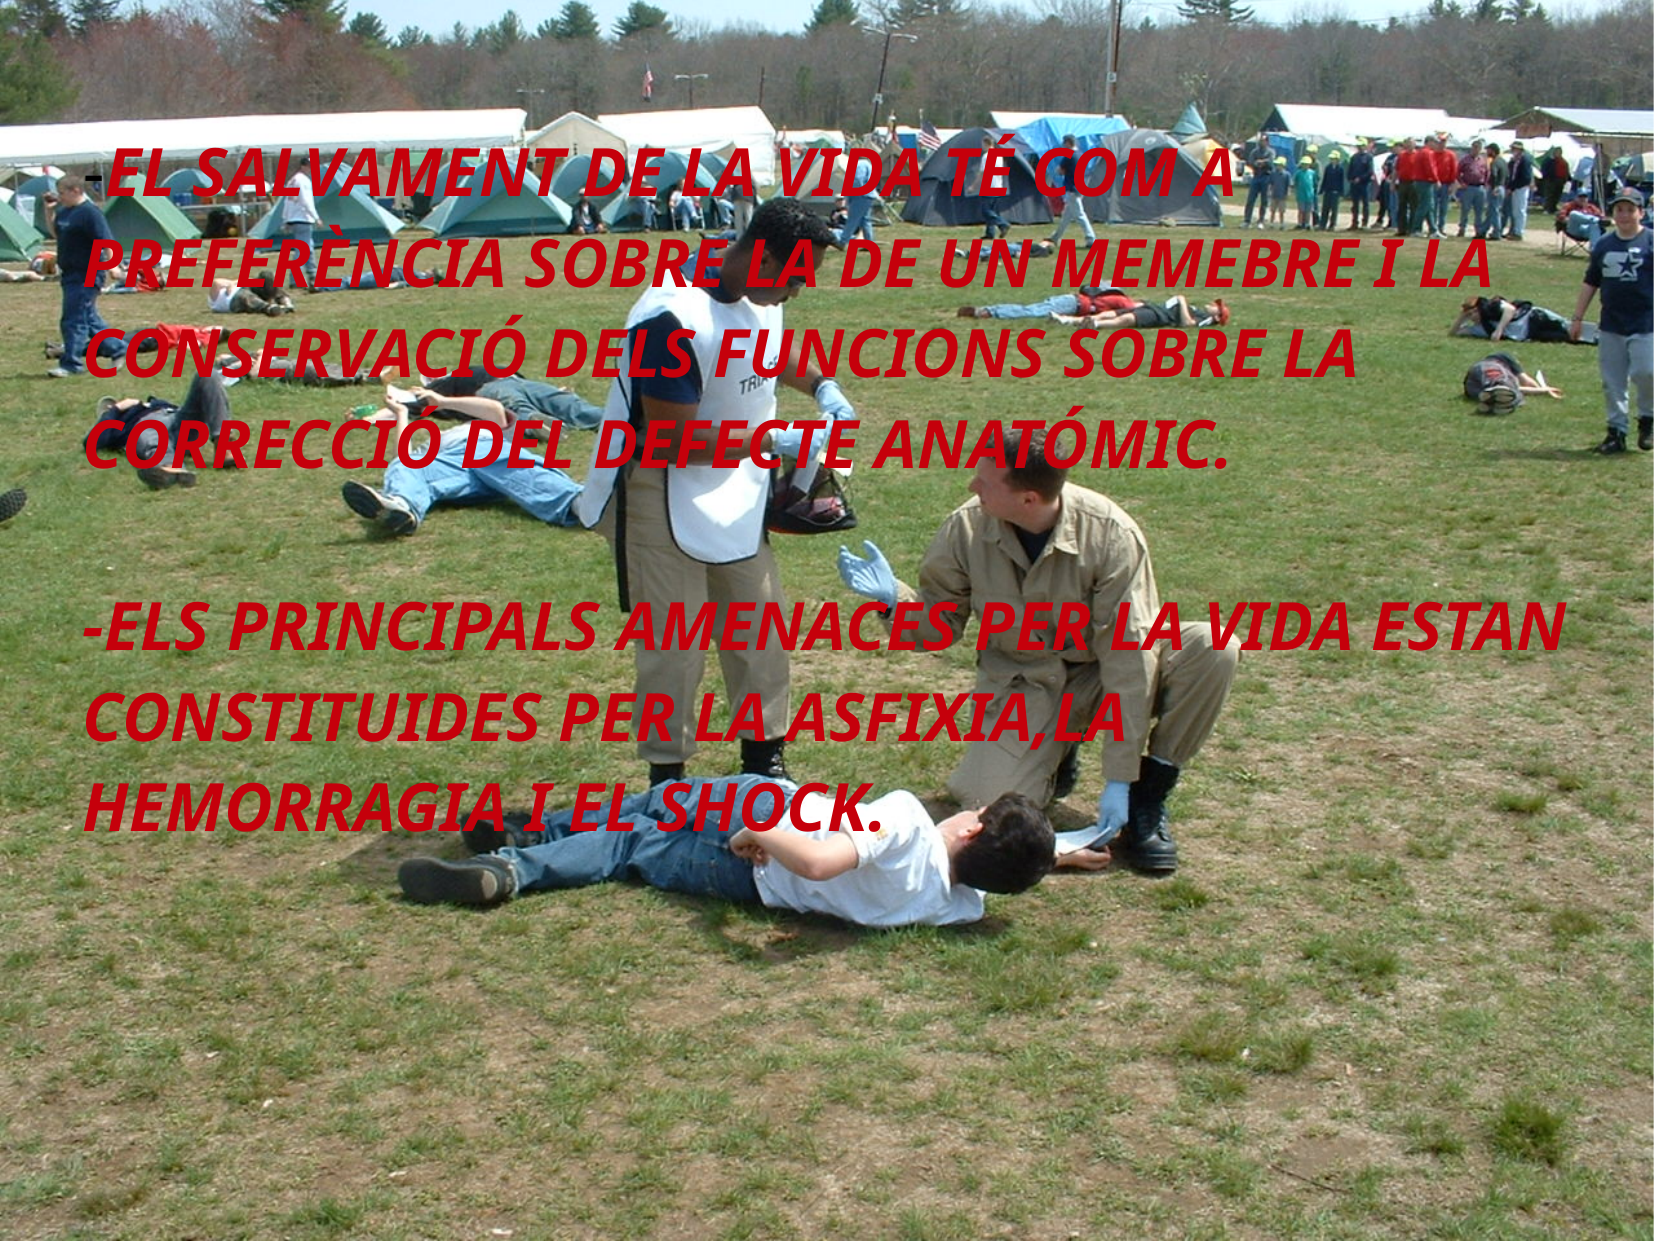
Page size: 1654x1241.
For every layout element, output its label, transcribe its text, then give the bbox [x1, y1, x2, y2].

subtitle -EL SALVAMENT DE LA VIDA TÉ COM A PREFERÈNCIA SOBRE LA DE UN MEMEBRE I LA CONSERVACIÓ DELS FUNCIONS SOBRE LA CORRECCIÓ DEL DEFECTE ANATÓMIC. -ELS PRINCIPALS AMENACES PER LA VIDA ESTAN CONSTITUIDES PER LA ASFIXIA,LA HEMORRAGIA I EL SHOCK. [82, 49, 1571, 1109]
picture [0, 0, 1654, 1241]
